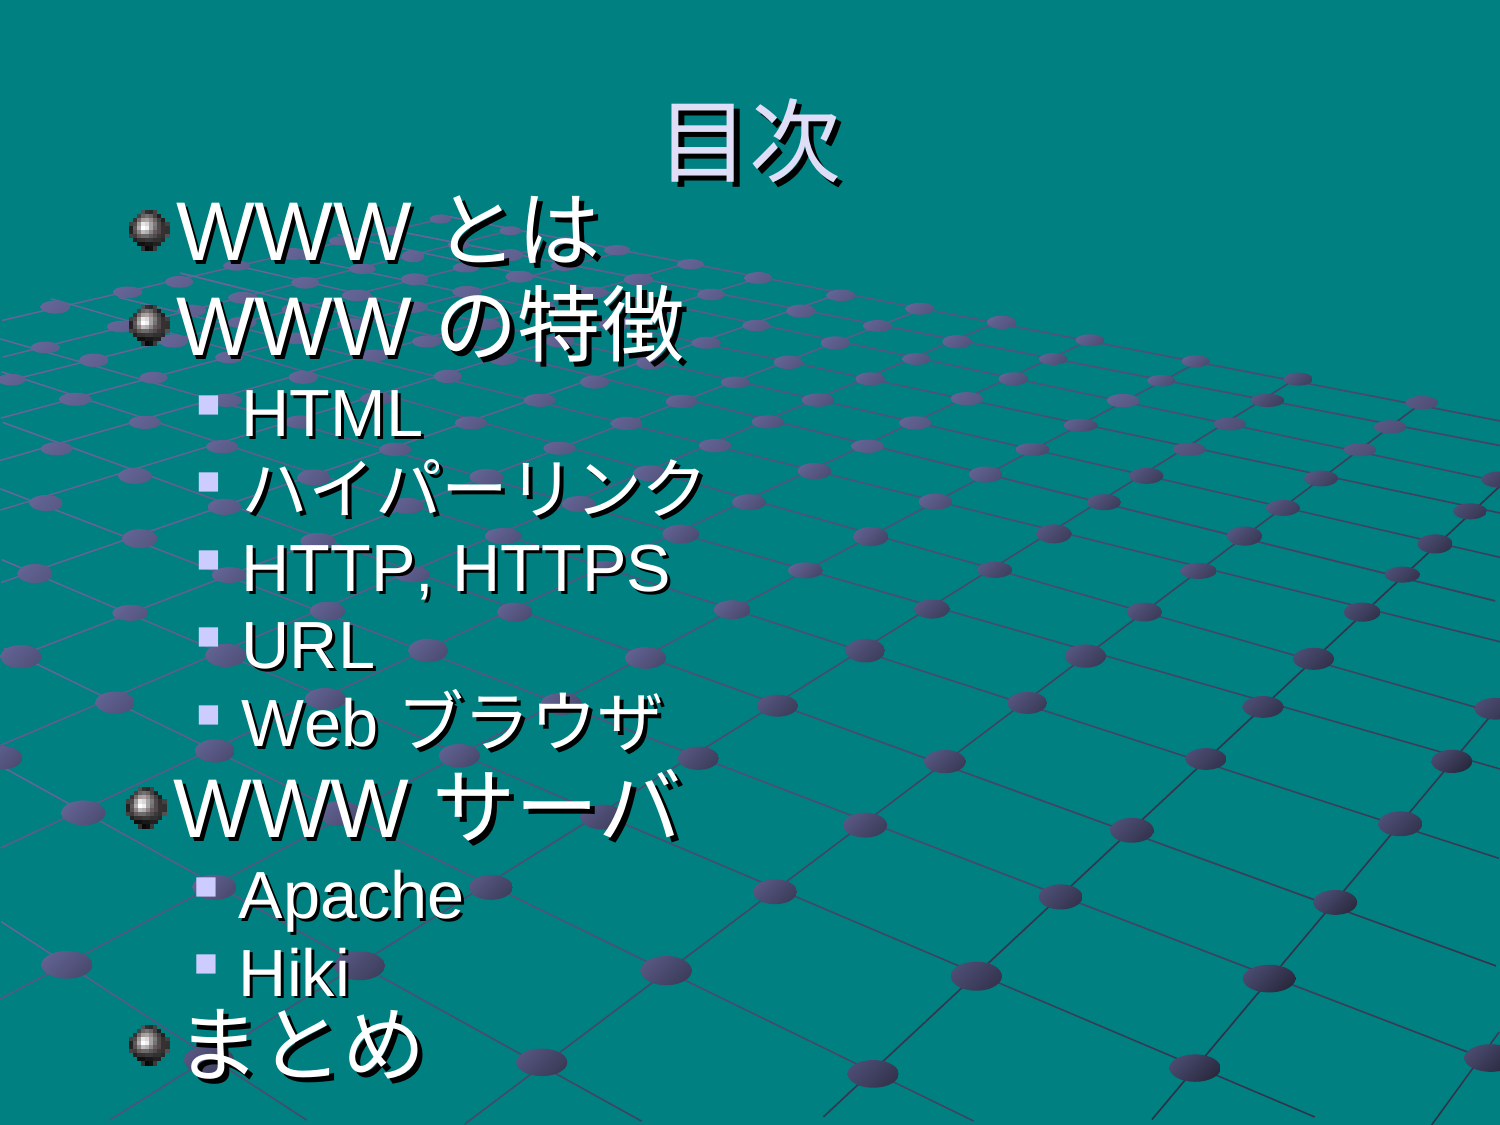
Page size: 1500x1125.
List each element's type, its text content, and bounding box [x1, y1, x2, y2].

text_box WWW サーバ Apache Hiki [103, 766, 697, 1017]
text_box WWW とは WWW の特徴 HTML ハイパーリンク HTTP, HTTPS URL Web ブラウザ [106, 188, 1409, 767]
text_box まとめ [106, 1003, 597, 1099]
title 目次 [75, 13, 1424, 265]
